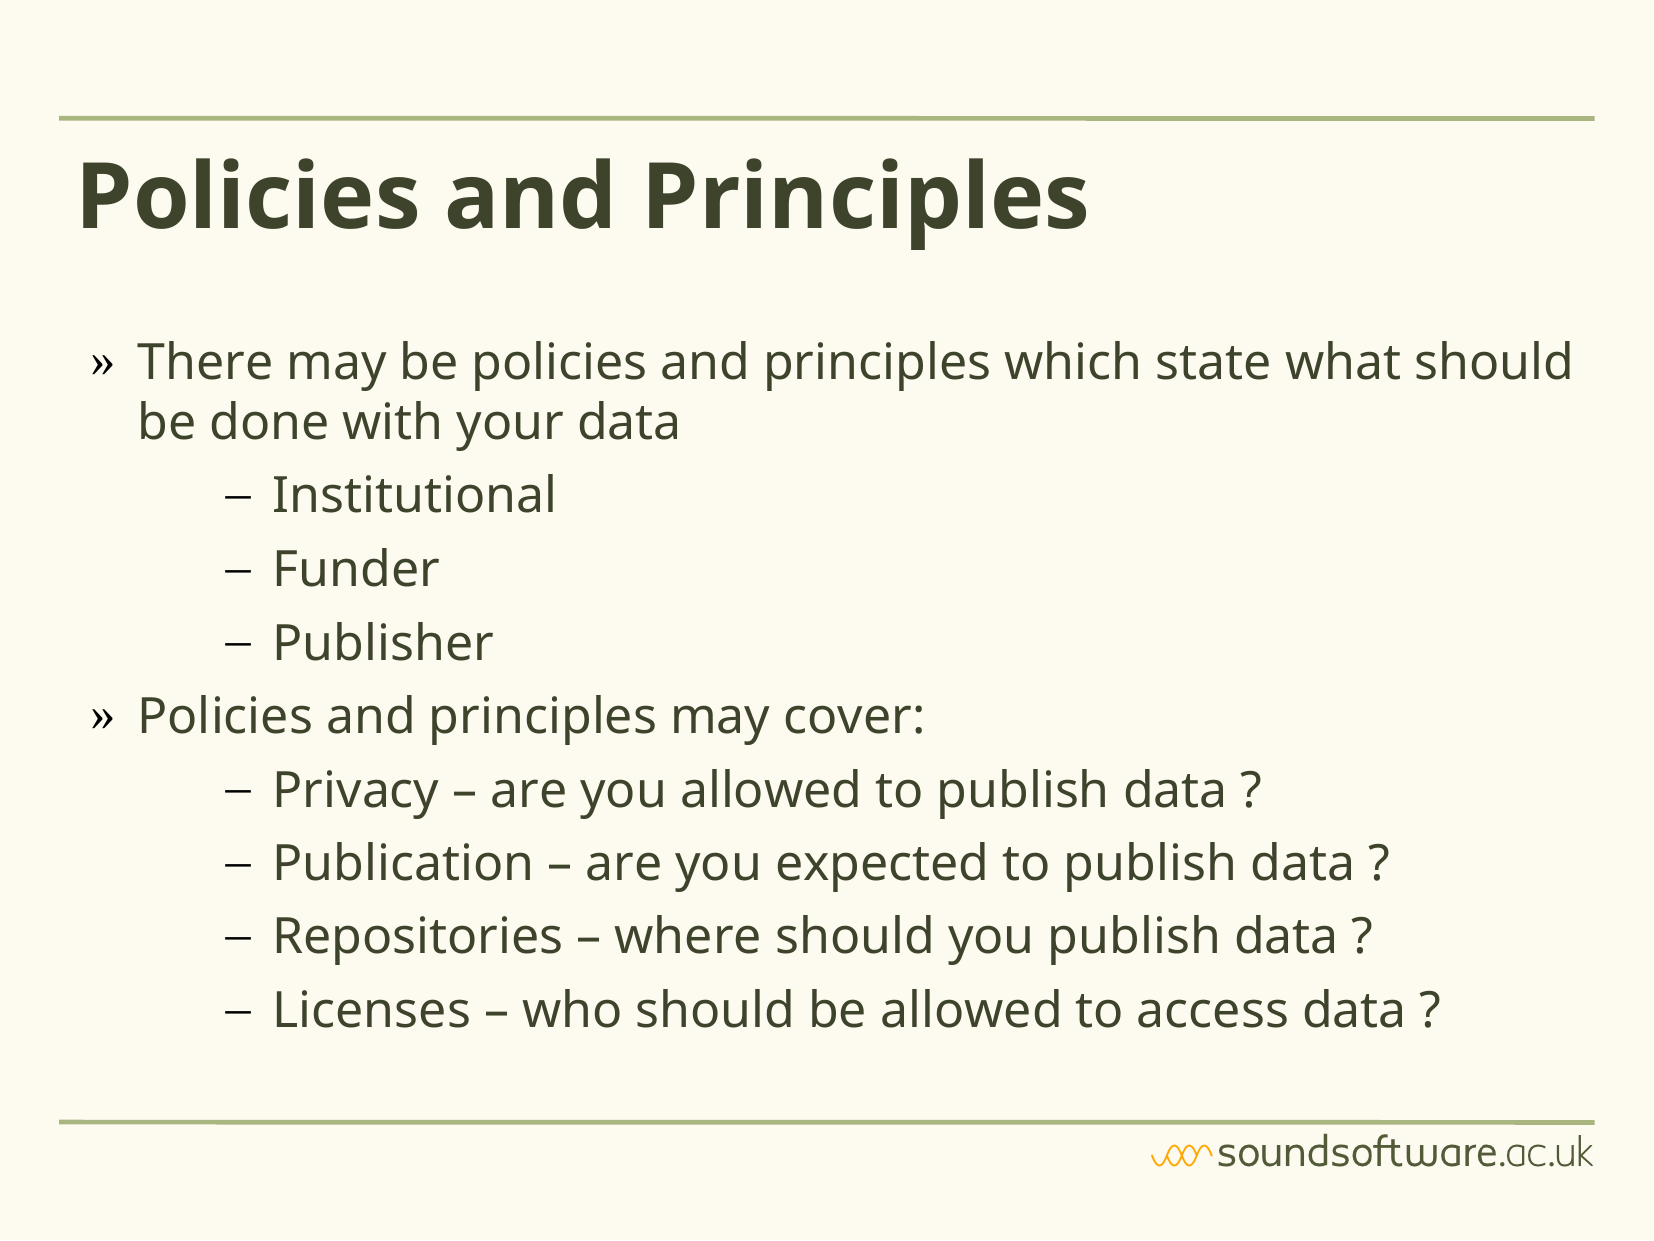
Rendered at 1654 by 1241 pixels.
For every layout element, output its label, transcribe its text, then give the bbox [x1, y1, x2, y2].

title Policies and Principles [59, 109, 1594, 274]
list There may be policies and principles which state what should be done with your data Institutional Funder Publisher Policies and principles may cover: Privacy – are you allowed to publish data ? Publication – are you expected to publish data ? Repositories – where should you publish data ? Licenses – who should be allowed to access data ? [59, 321, 1594, 1140]
picture [1151, 1140, 1593, 1167]
